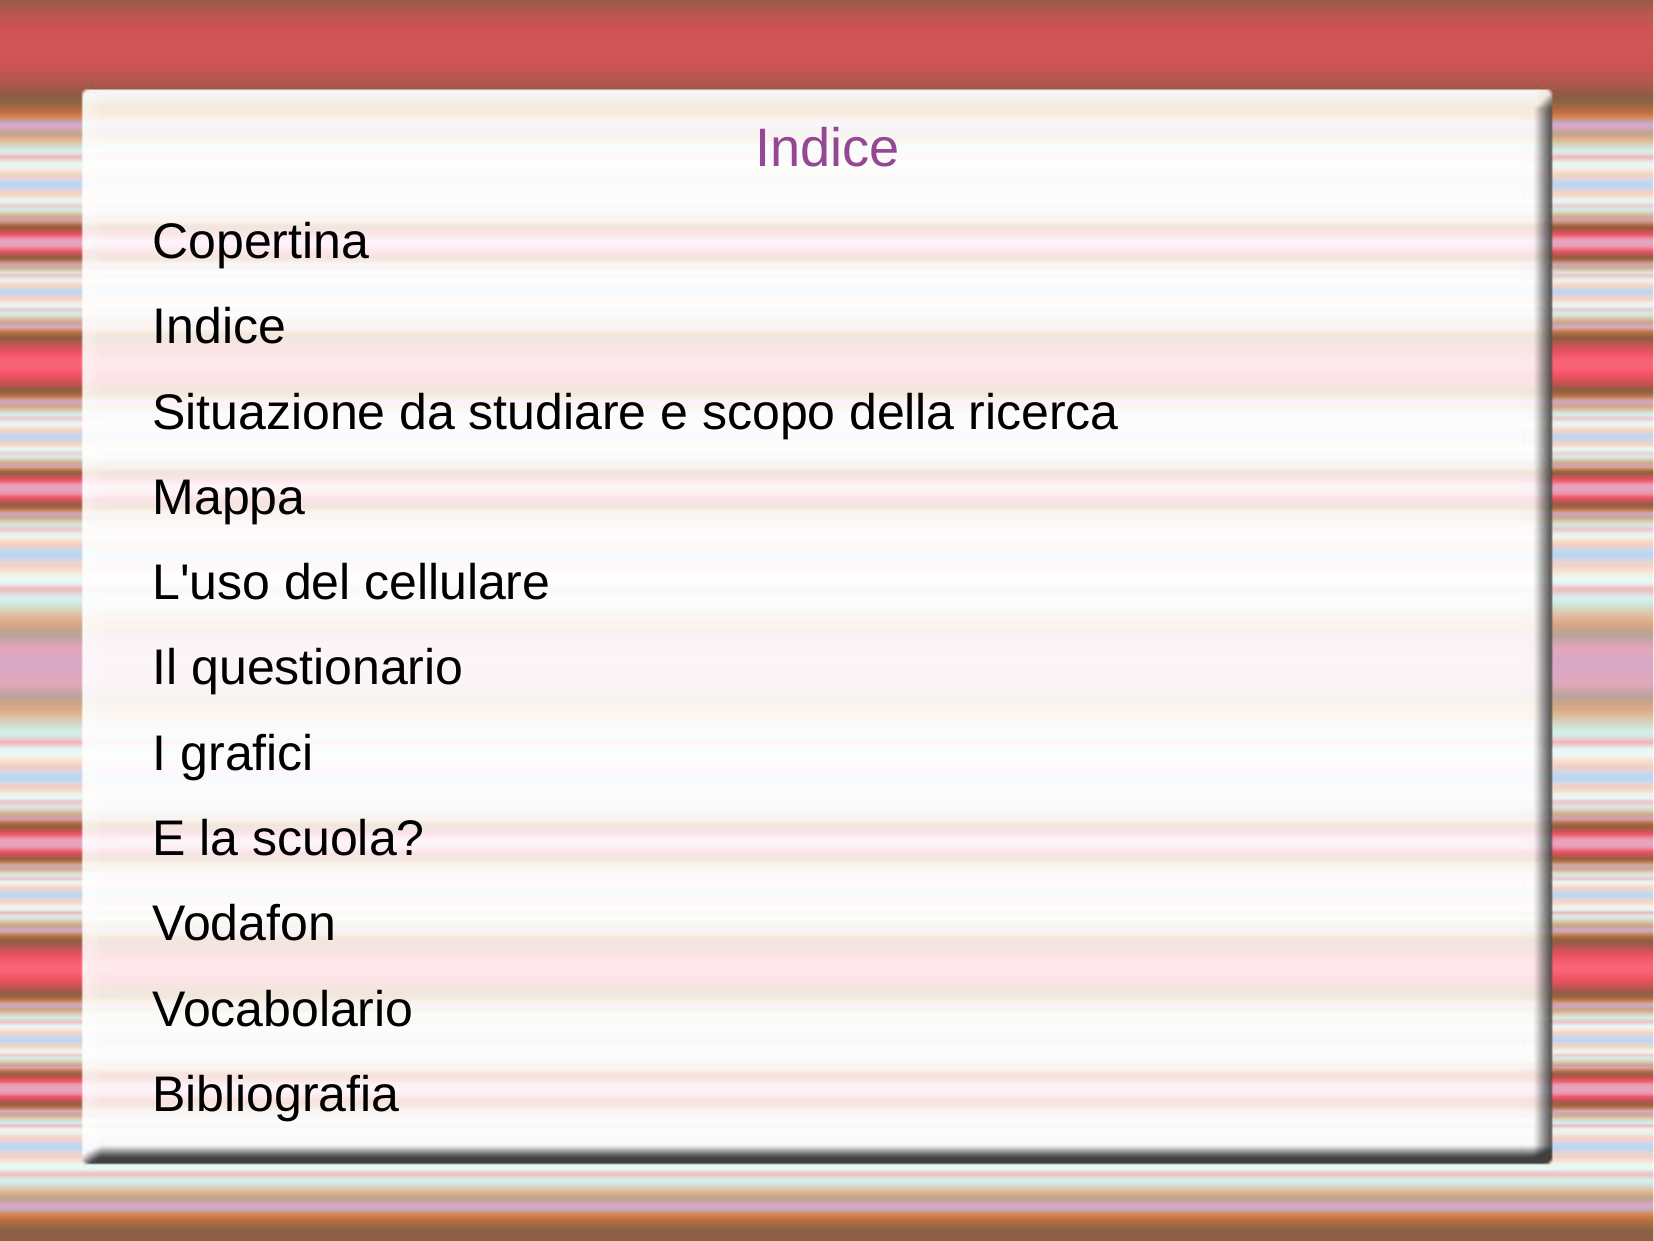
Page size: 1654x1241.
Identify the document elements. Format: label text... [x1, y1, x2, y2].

picture [0, 0, 1654, 1241]
list Copertina Indice Situazione da studiare e scopo della ricerca Mappa L'uso del cellulare Il questionario I grafici E la scuola? Vodafon Vocabolario Bibliografia [134, 213, 1506, 1241]
title Indice [121, 88, 1534, 207]
